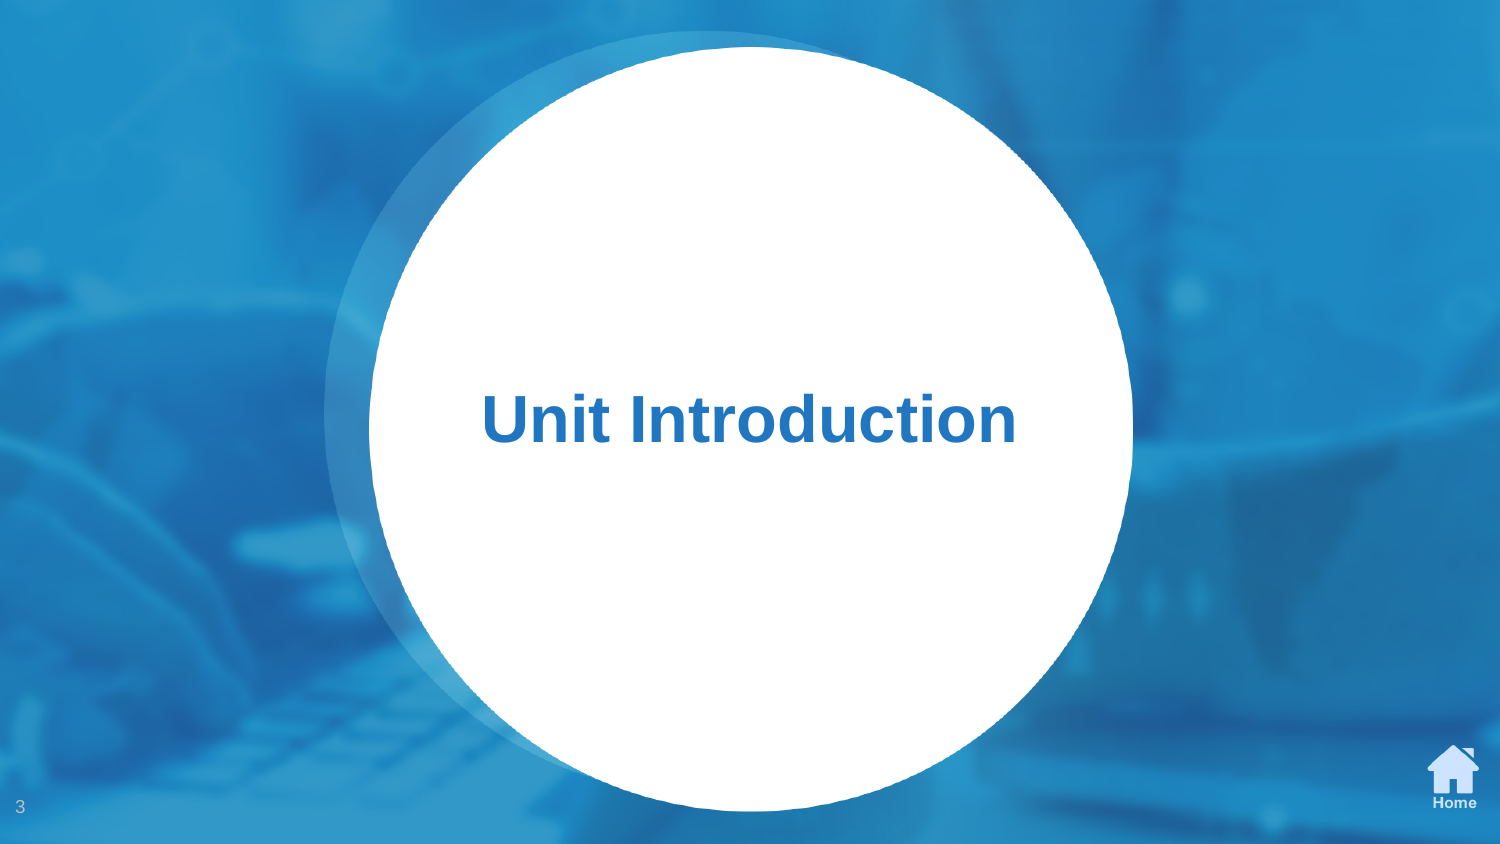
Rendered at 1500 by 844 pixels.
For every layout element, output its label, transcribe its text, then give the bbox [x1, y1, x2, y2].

title Unit Introduction [440, 222, 1060, 619]
text_box 3 [0, 783, 338, 829]
